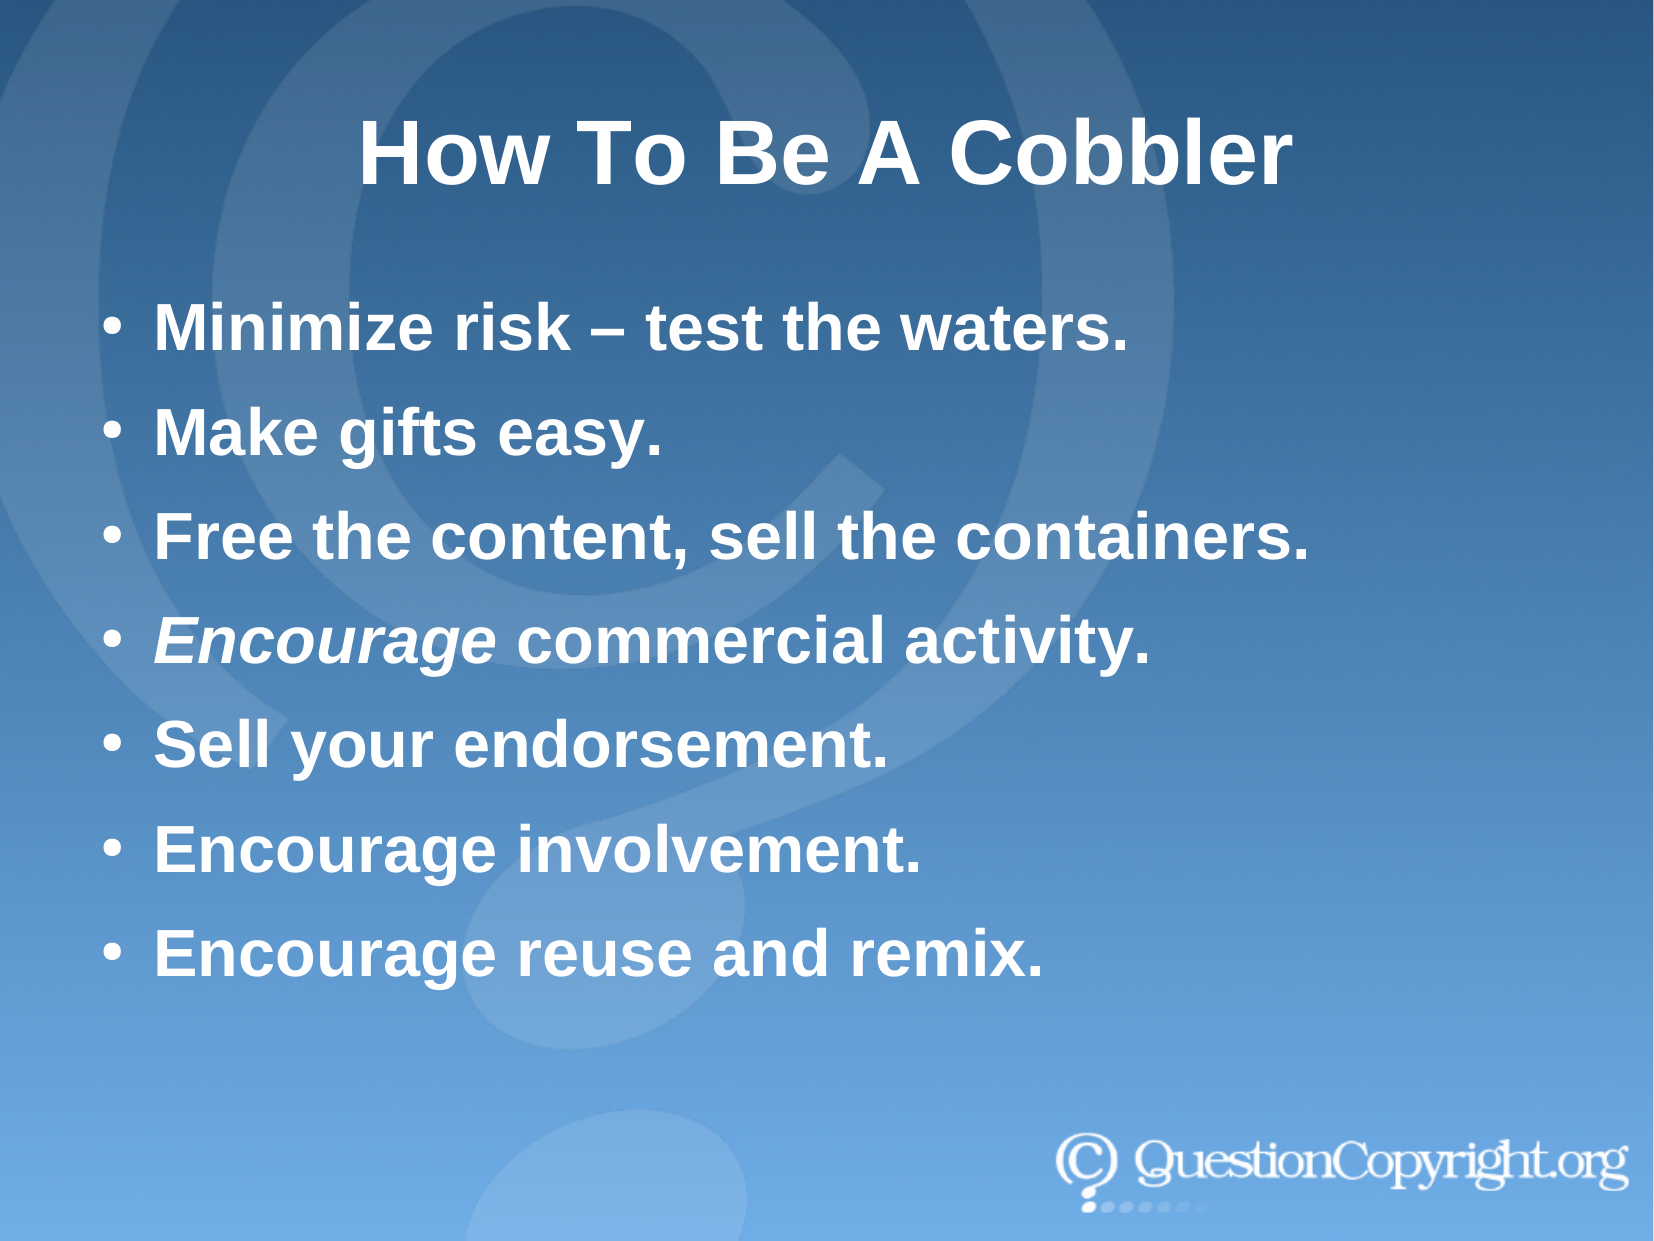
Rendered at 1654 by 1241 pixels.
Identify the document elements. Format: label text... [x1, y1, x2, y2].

title How To Be A Cobbler [82, 49, 1571, 257]
list Minimize risk – test the waters. Make gifts easy. Free the content, sell the containers. Encourage commercial activity. Sell your endorsement. Encourage involvement. Encourage reuse and remix. [82, 290, 1571, 1094]
picture [0, 0, 1654, 1241]
